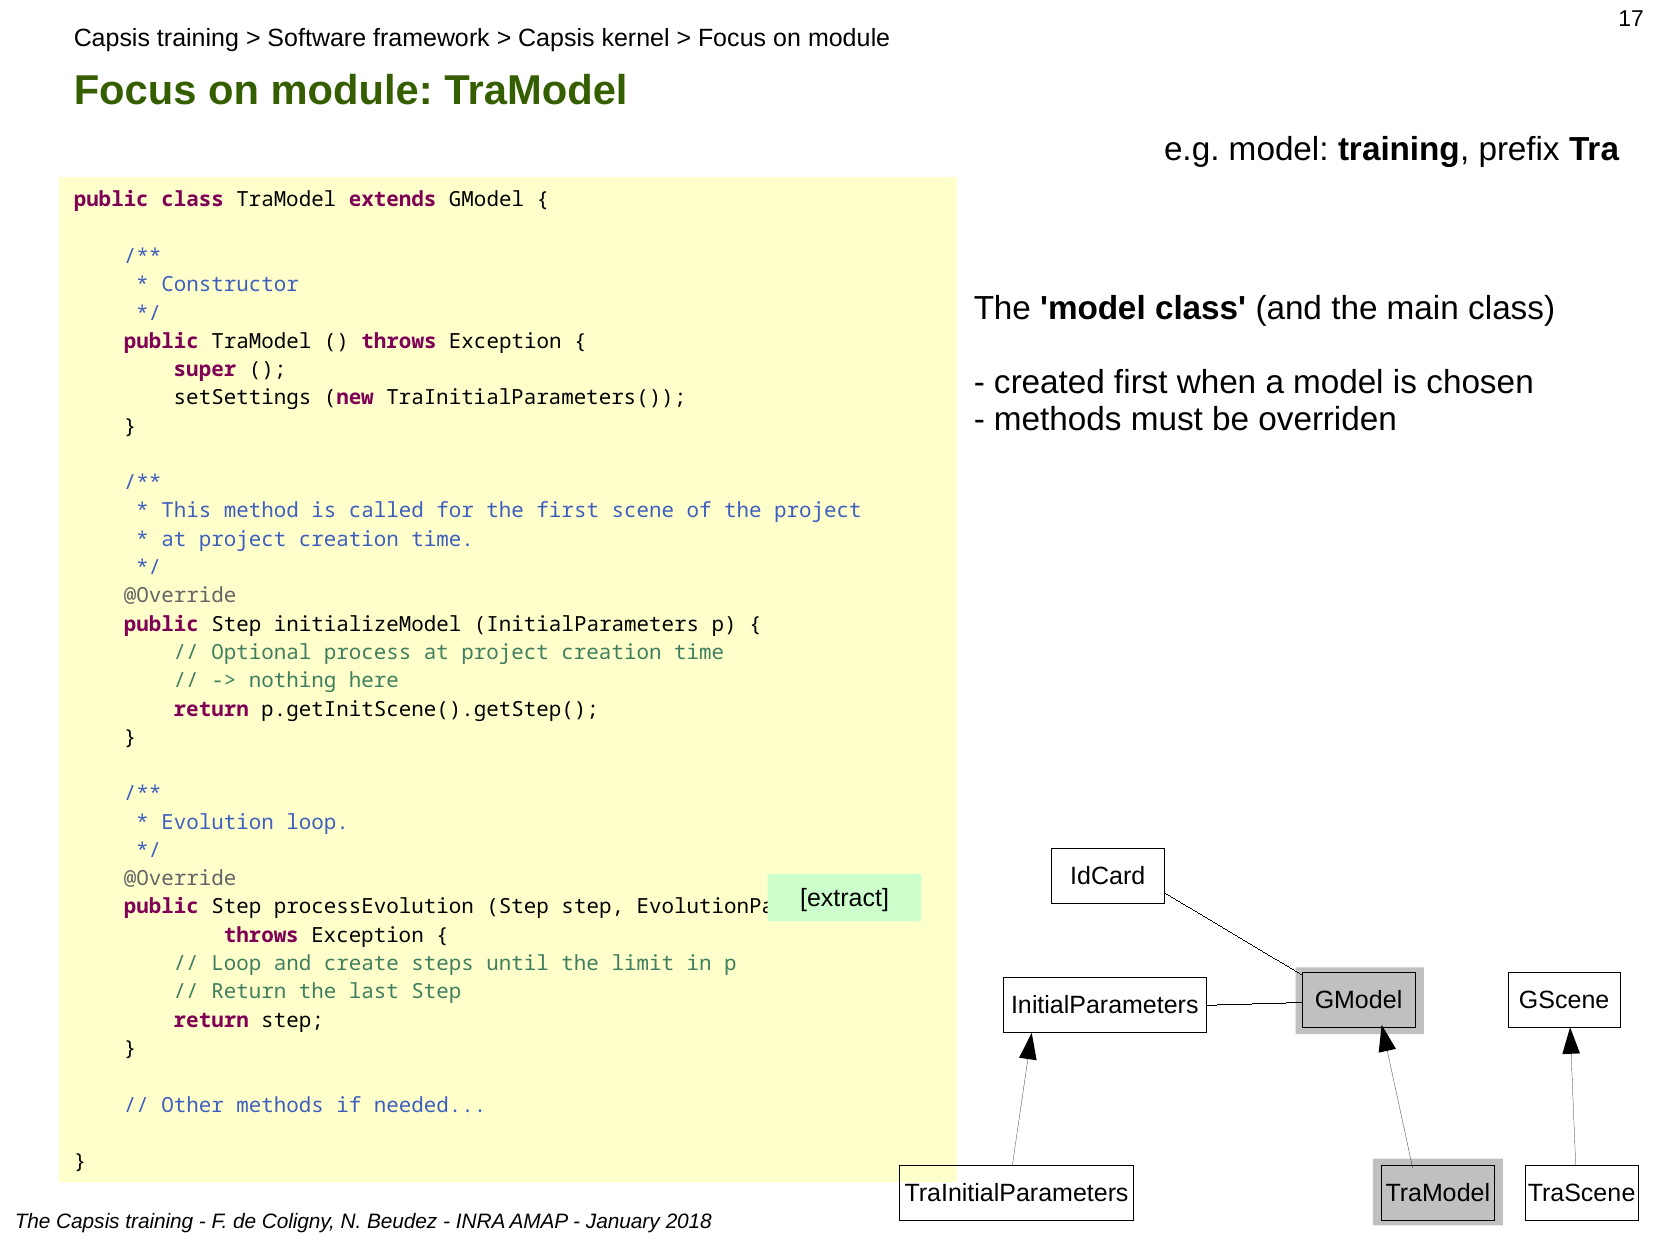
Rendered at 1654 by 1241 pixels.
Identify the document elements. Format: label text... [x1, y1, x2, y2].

text_box [extract] [767, 874, 922, 922]
text_box e.g. model: training, prefix Tra [1034, 123, 1634, 176]
text_box [1372, 1158, 1411, 1201]
text_box GModel [1302, 972, 1416, 1028]
text_box TraScene [1525, 1165, 1639, 1201]
text_box GScene [1508, 972, 1621, 1028]
text_box public class TraModel extends GModel { /** * Constructor */ public TraModel () throws Exception { super (); setSettings (new TraInitialParameters()); } /** * This method is called for the first scene of the project * at project creation time. */ @Override public Step initializeModel (InitialParameters p) { // Optional process at project creation time // -> nothing here return p.getInitScene().getStep(); } /** * Evolution loop. */ @Override public Step processEvolution (Step step, EvolutionParameters p) throws Exception { // Loop and create steps until the limit in p // Return the last Step return step; } // Other methods if needed... } [59, 177, 957, 1050]
text_box Focus on module: TraModel [59, 59, 1016, 121]
text_box TraInitialParameters [899, 1165, 1134, 1201]
text_box Capsis training > Software framework > Capsis kernel > Focus on module [59, 16, 1004, 59]
text_box InitialParameters [1003, 977, 1207, 1033]
text_box The Capsis training - F. de Coligny, N. Beudez - INRA AMAP - January 2018 [0, 1201, 1654, 1241]
text_box The 'model class' (and the main class) - created first when a model is chosen - methods must be overriden [958, 281, 1595, 485]
text_box [1295, 967, 1424, 1035]
text_box [1411, 1158, 1503, 1201]
text_box IdCard [1051, 848, 1165, 904]
text_box TraModel [1381, 1165, 1495, 1201]
text_box [1295, 1003, 1381, 1035]
